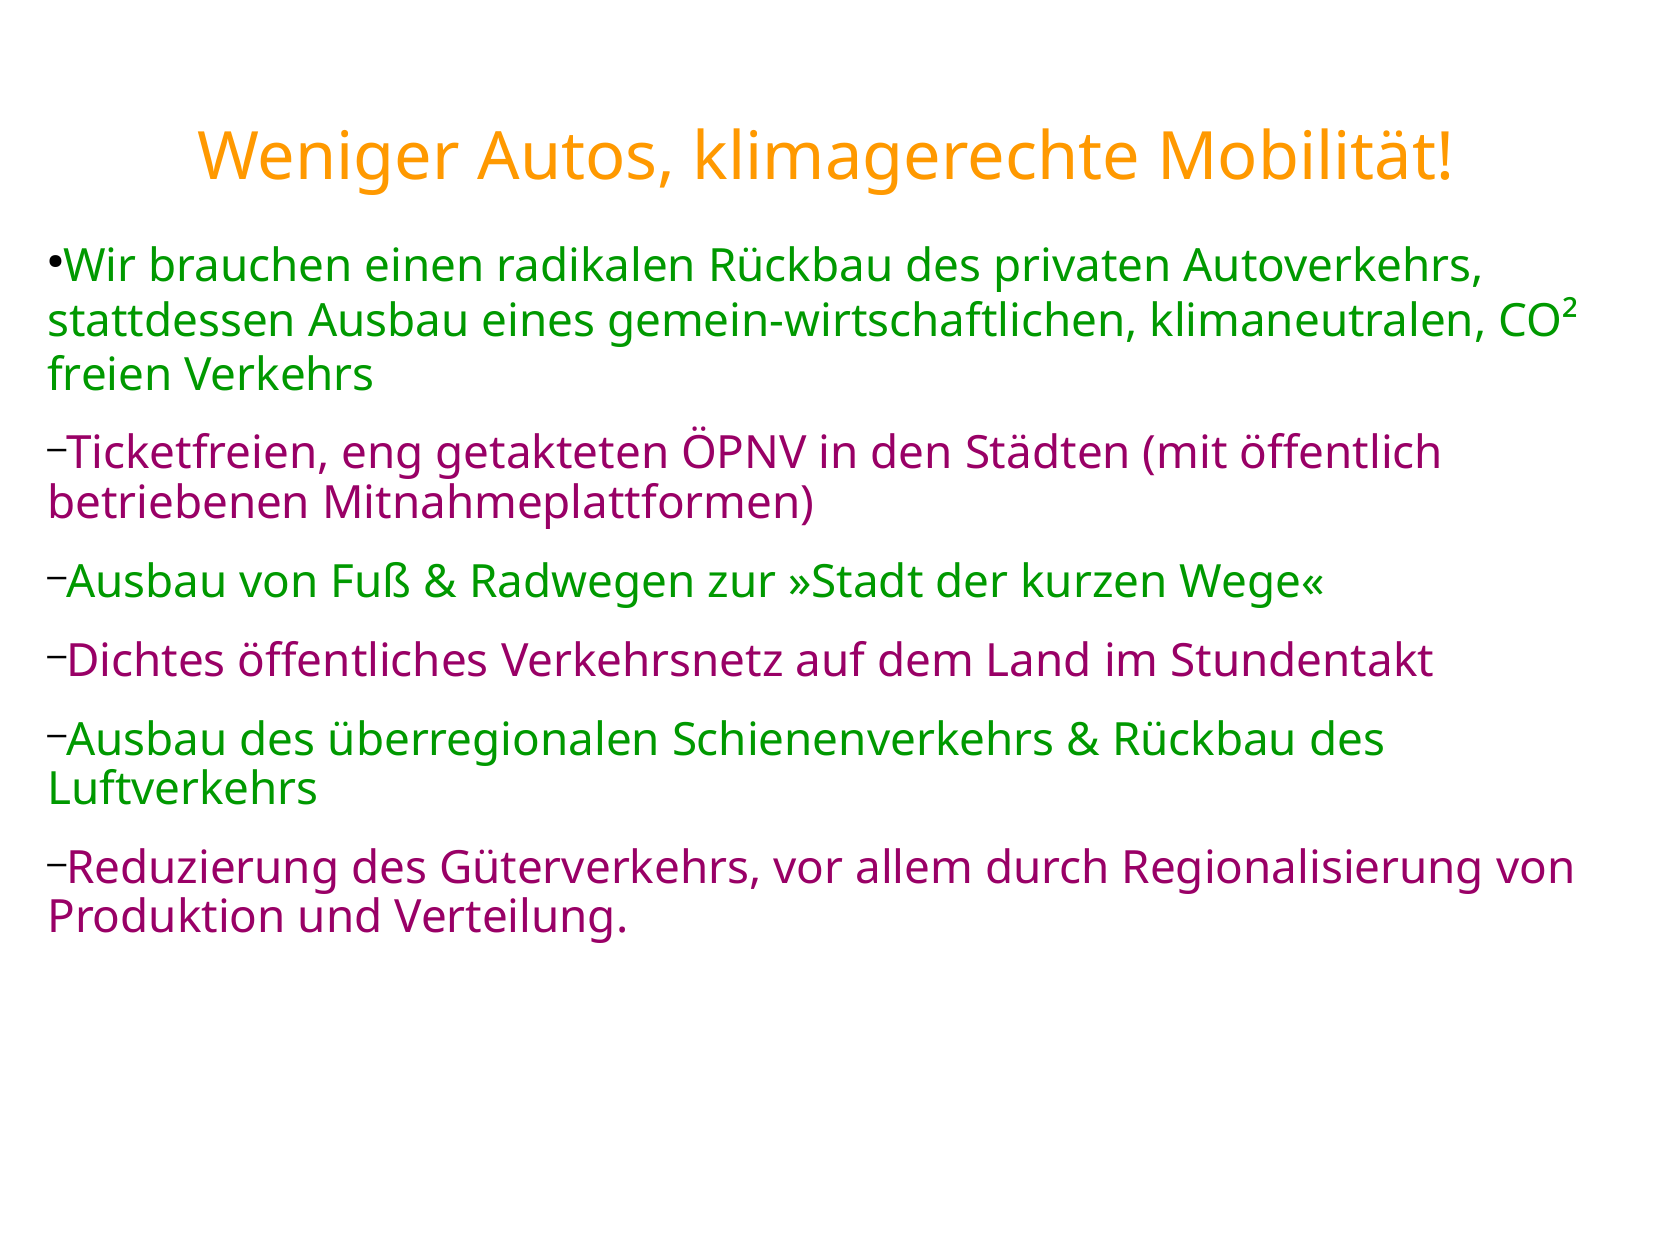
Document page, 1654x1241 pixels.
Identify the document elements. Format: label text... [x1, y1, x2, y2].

title Weniger Autos, klimagerechte Mobilität! [82, 49, 1571, 235]
list Wir brauchen einen radikalen Rückbau des privaten Autoverkehrs, stattdessen Ausbau eines gemein-wirtschaftlichen, klimaneutralen, CO²­ freien Verkehrs Ticketfreien, eng getakteten ÖPNV in den Städten (mit öffentlich betriebenen Mitnahmeplattformen) Ausbau von Fuß­ & Radwegen zur »Stadt der kurzen Wege« Dichtes öffentliches Verkehrsnetz auf dem Land im Stundentakt Ausbau des überregionalen Schienenverkehrs & Rückbau des Luftverkehrs Reduzierung des Güterverkehrs, vor allem durch Regionalisierung von Produktion und Verteilung. [47, 235, 1607, 1198]
